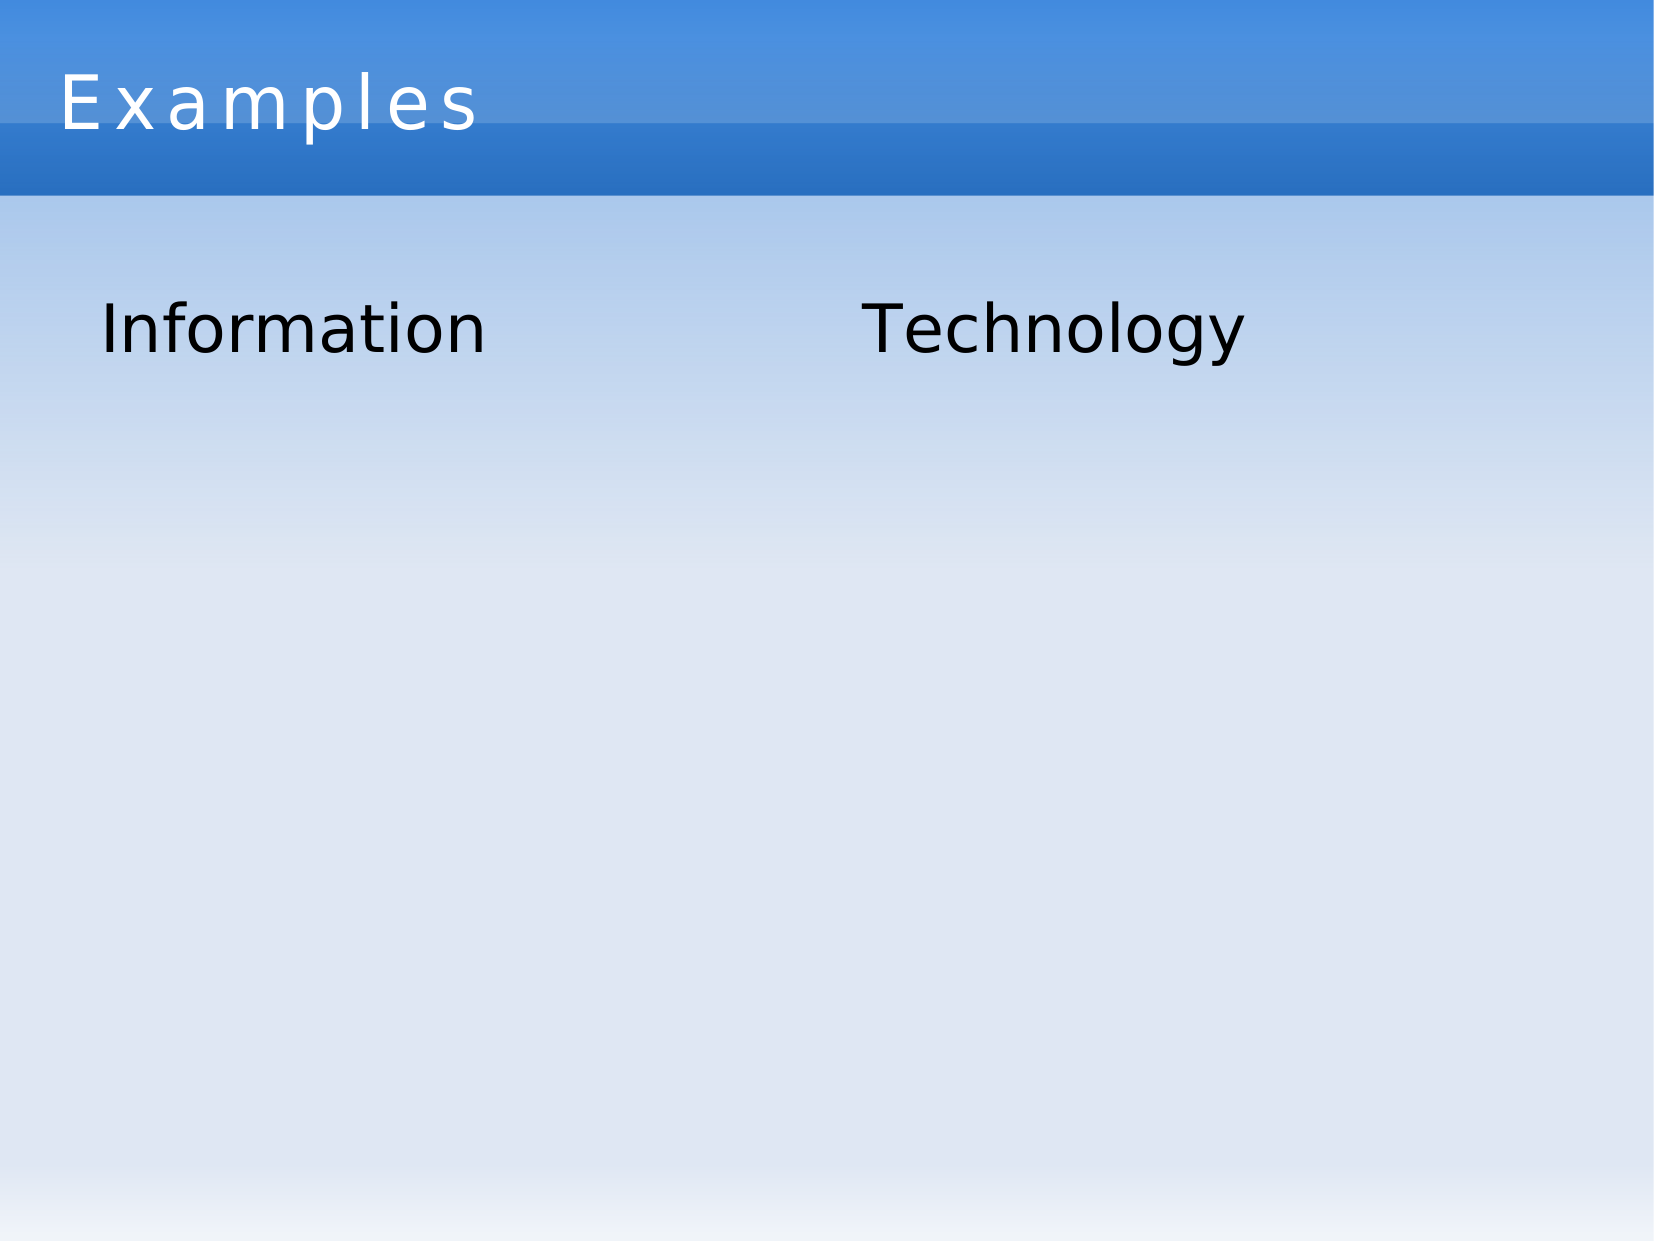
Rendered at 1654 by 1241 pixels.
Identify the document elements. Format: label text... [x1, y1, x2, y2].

title Examples [59, 29, 1270, 178]
list Technology [845, 290, 1572, 1094]
list Information [82, 290, 809, 1109]
picture [0, 0, 1654, 1241]
